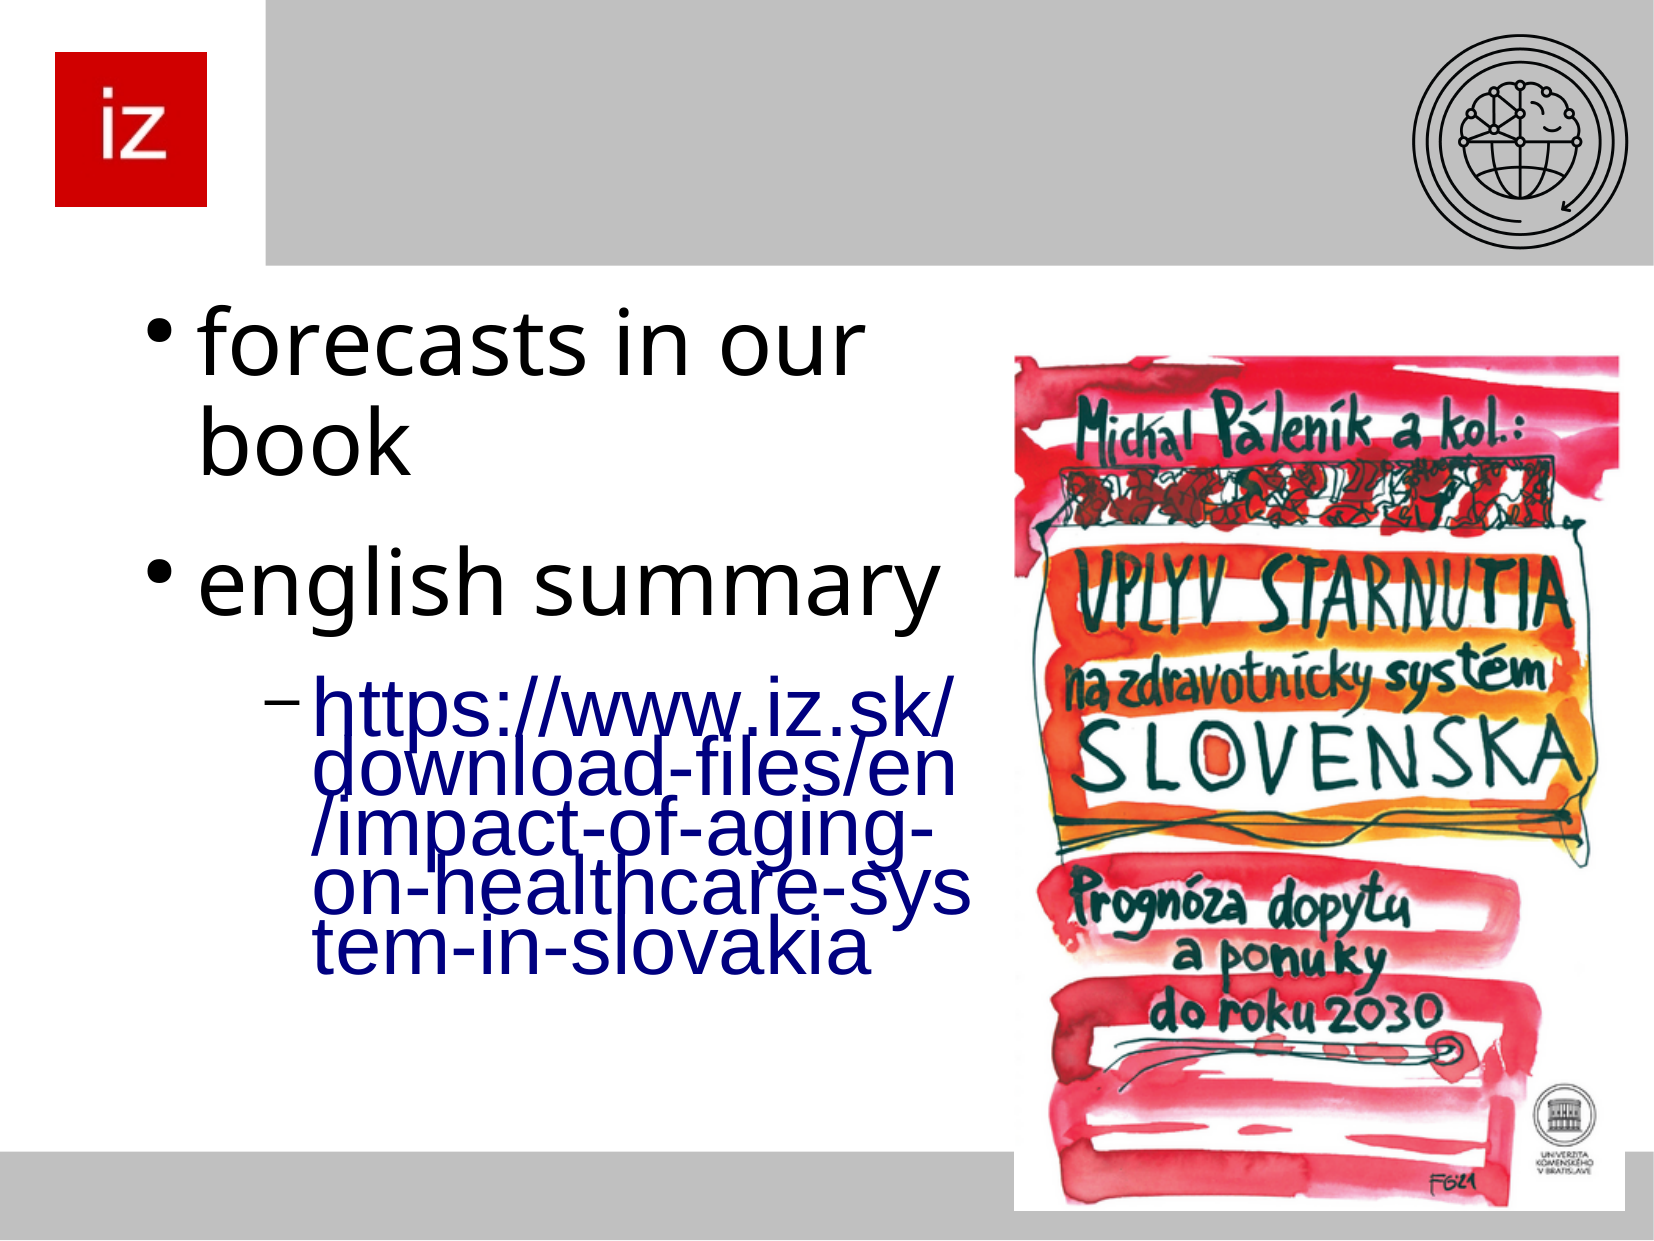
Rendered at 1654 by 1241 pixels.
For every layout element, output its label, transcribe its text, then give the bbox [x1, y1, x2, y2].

picture [55, 52, 207, 207]
picture [1352, 0, 1654, 309]
list forecasts in our book english summary https://www.iz.sk/download-files/en/impact-of-aging-on-healthcare-system-in-slovakia [29, 295, 975, 1123]
picture [1014, 351, 1625, 1211]
